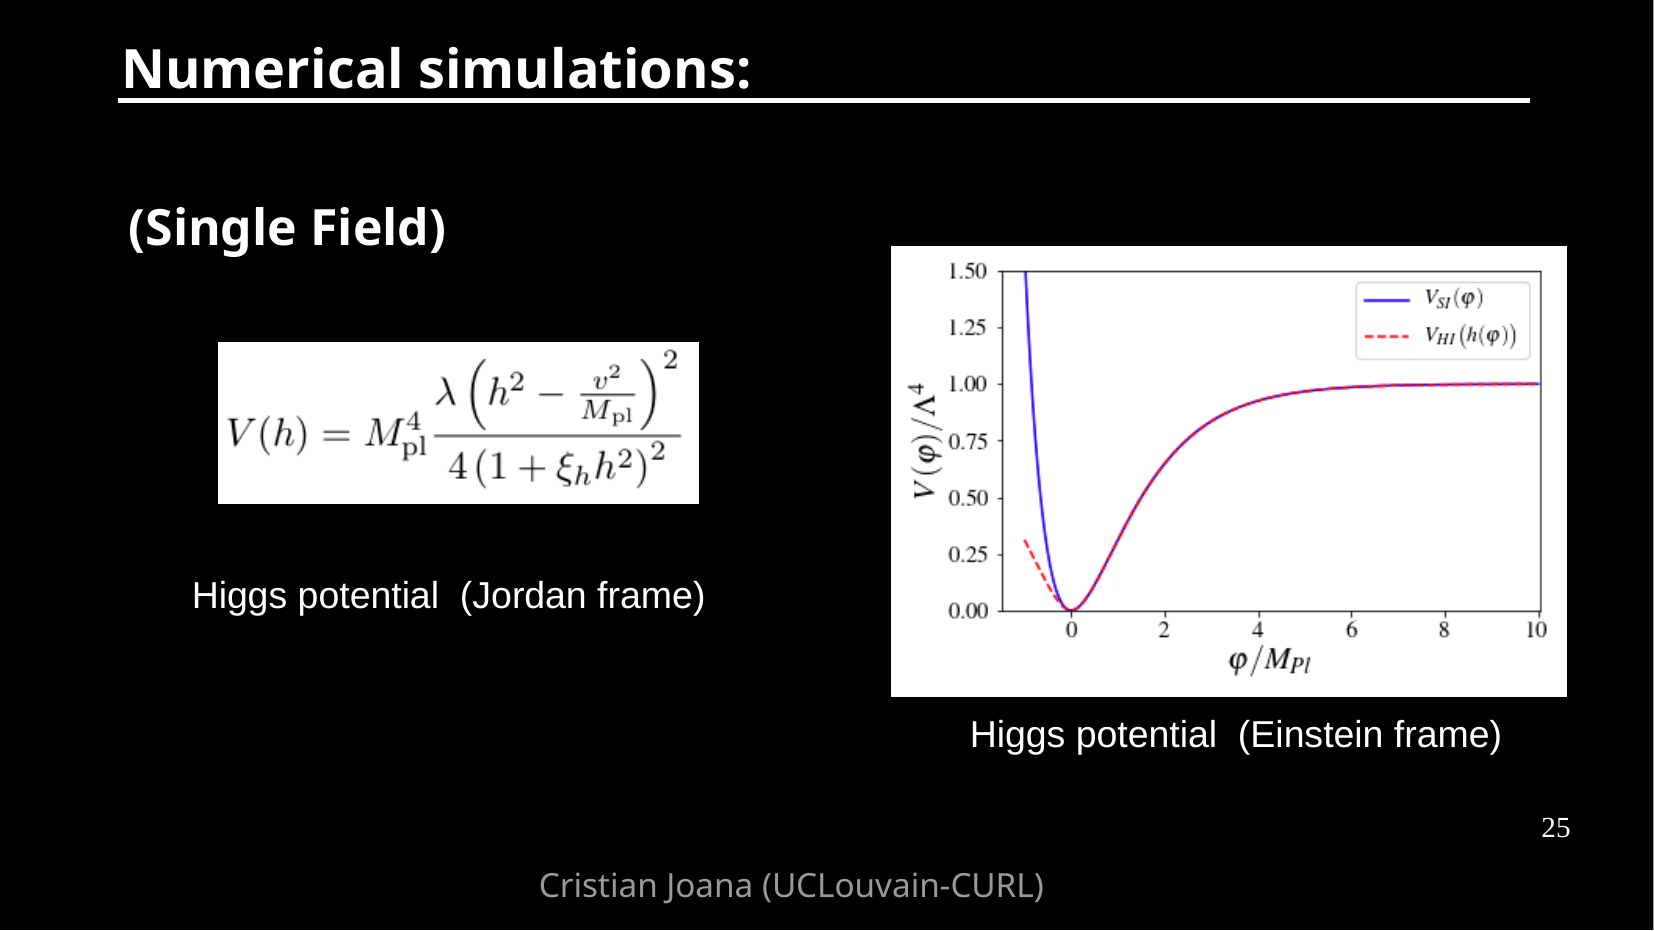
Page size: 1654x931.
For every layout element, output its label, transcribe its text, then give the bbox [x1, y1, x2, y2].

text_box Higgs potential (Einstein frame) [955, 706, 1523, 763]
text_box Numerical simulations: [0, 23, 1654, 107]
picture [891, 246, 1567, 697]
picture [218, 342, 699, 504]
text_box (Single Field) [113, 184, 650, 296]
text_box Cristian Joana (UCLouvain-CURL) [443, 854, 1141, 907]
text_box Higgs potential (Jordan frame) [177, 566, 745, 624]
